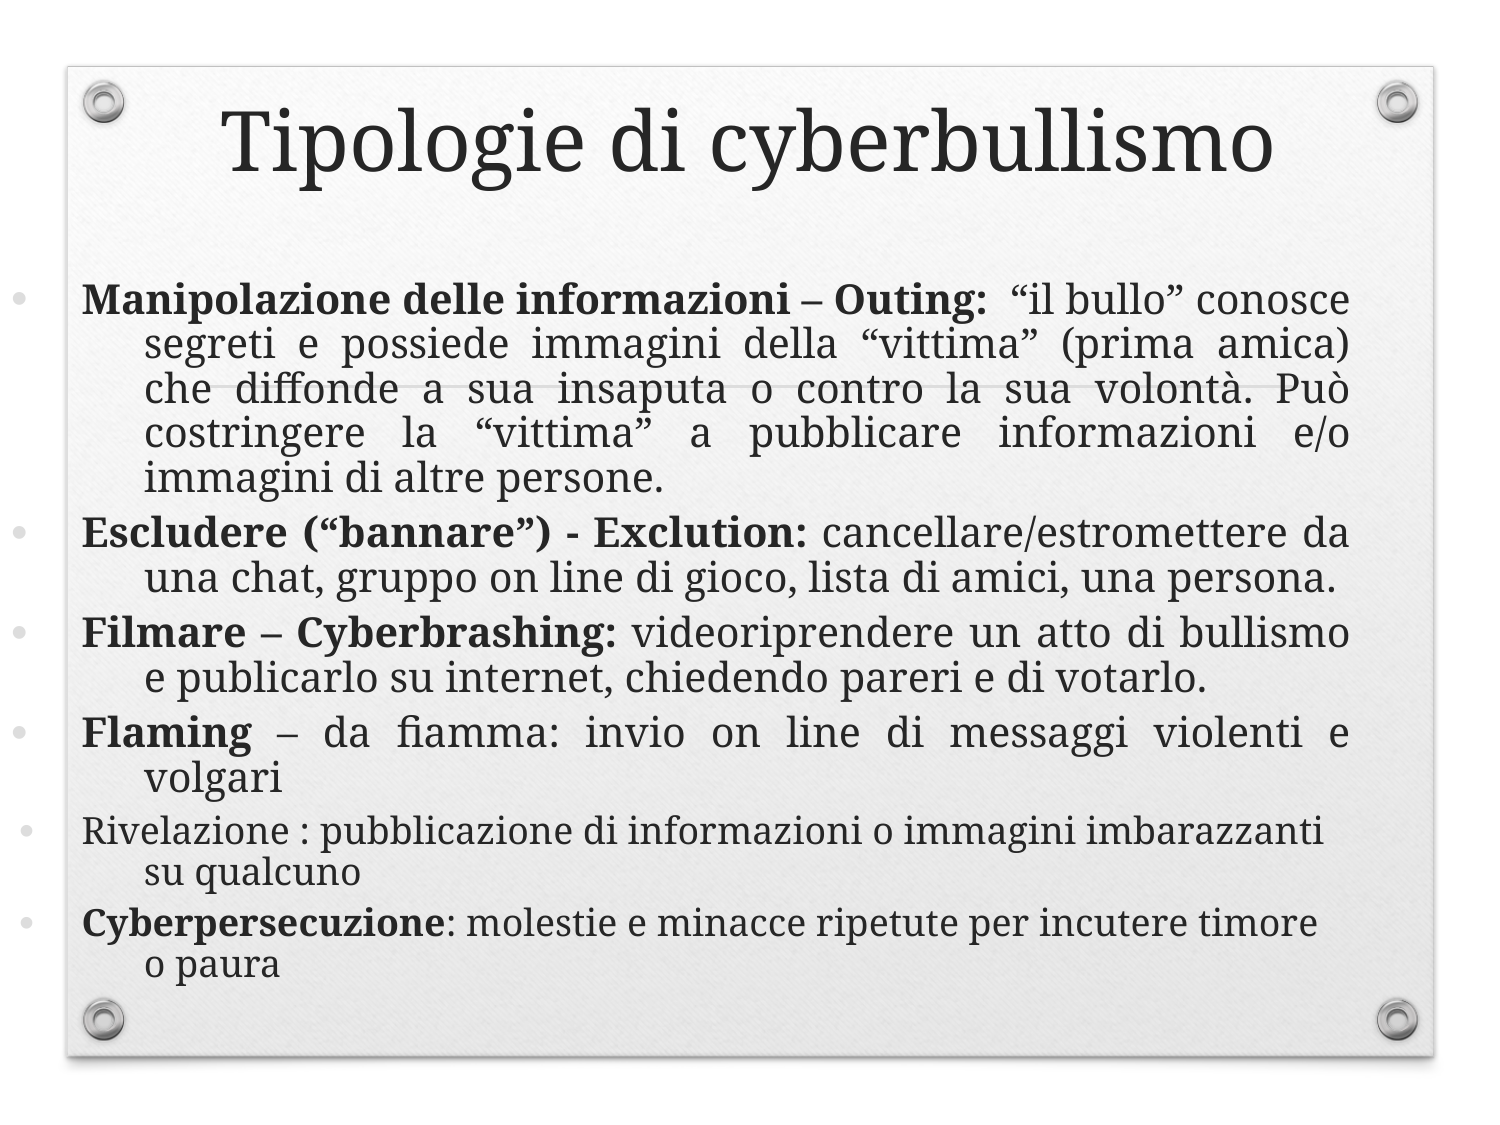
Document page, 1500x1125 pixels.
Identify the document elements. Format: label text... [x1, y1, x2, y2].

title Tipologie di cyberbullismo [75, 44, 1424, 231]
list Manipolazione delle informazioni – Outing: “il bullo” conosce segreti e possiede immagini della “vittima” (prima amica) che diffonde a sua insaputa o contro la sua volontà. Può costringere la “vittima” a pubblicare informazioni e/o immagini di altre persone. Escludere (“bannare”) - Exclution: cancellare/estromettere da una chat, gruppo on line di gioco, lista di amici, una persona. Filmare – Cyberbrashing: videoriprendere un atto di bullismo e publicarlo su internet, chiedendo pareri e di votarlo. Flaming – da fiamma: invio on line di messaggi violenti e volgari Rivelazione : pubblicazione di informazioni o immagini imbarazzanti su qualcuno Cyberpersecuzione: molestie e minacce ripetute per incutere timore o paura [0, 278, 1351, 1023]
